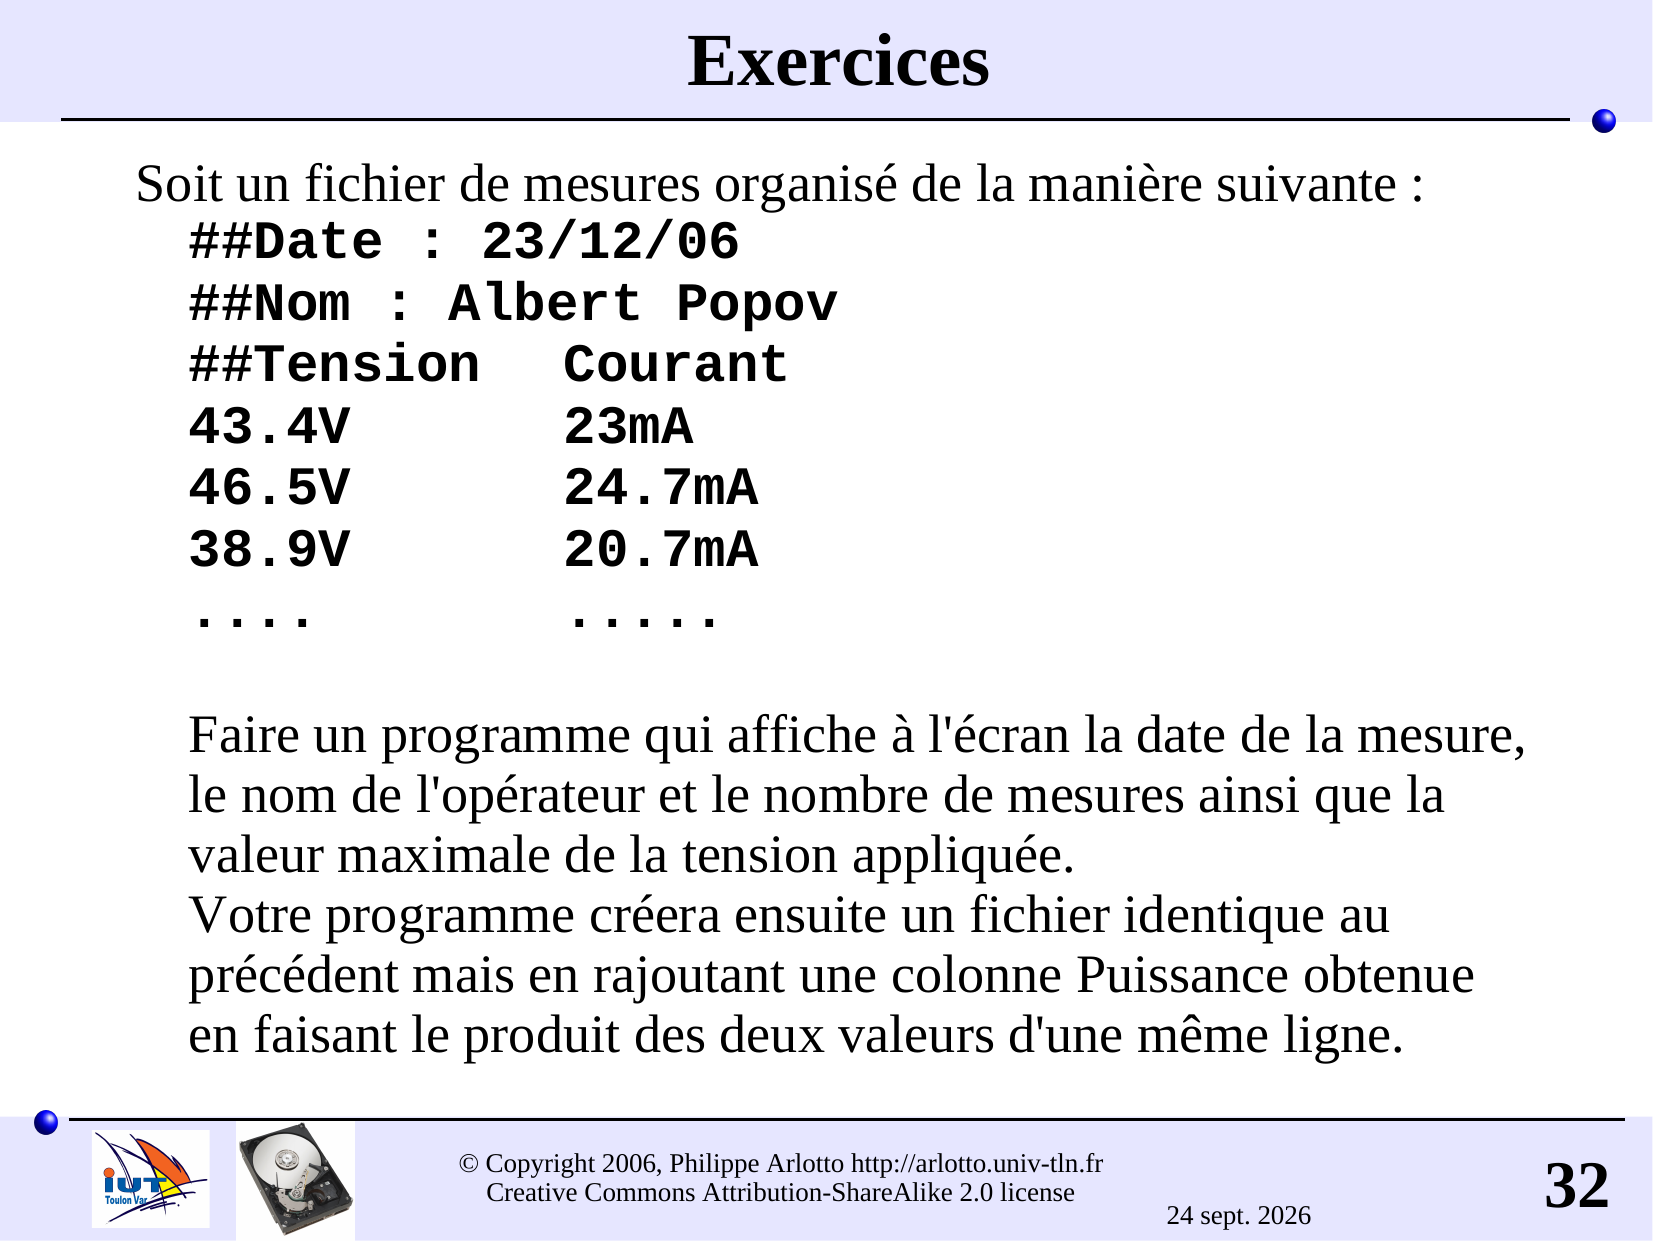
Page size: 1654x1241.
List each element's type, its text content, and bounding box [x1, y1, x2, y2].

list Soit un fichier de mesures organisé de la manière suivante : ##Date : 23/12/06 ##Nom : Albert Popov ##Tension Courant 43.4V 23mA 46.5V 24.7mA 38.9V 20.7mA .... ..... Faire un programme qui affiche à l'écran la date de la mesure, le nom de l'opérateur et le nombre de mesures ainsi que la valeur maximale de la tension appliquée. Votre programme créera ensuite un fichier identique au précédent mais en rajoutant une colonne Puissance obtenue en faisant le produit des deux valeurs d'une même ligne. [118, 153, 1530, 1075]
picture [236, 1121, 355, 1241]
title Exercices [95, 14, 1585, 107]
